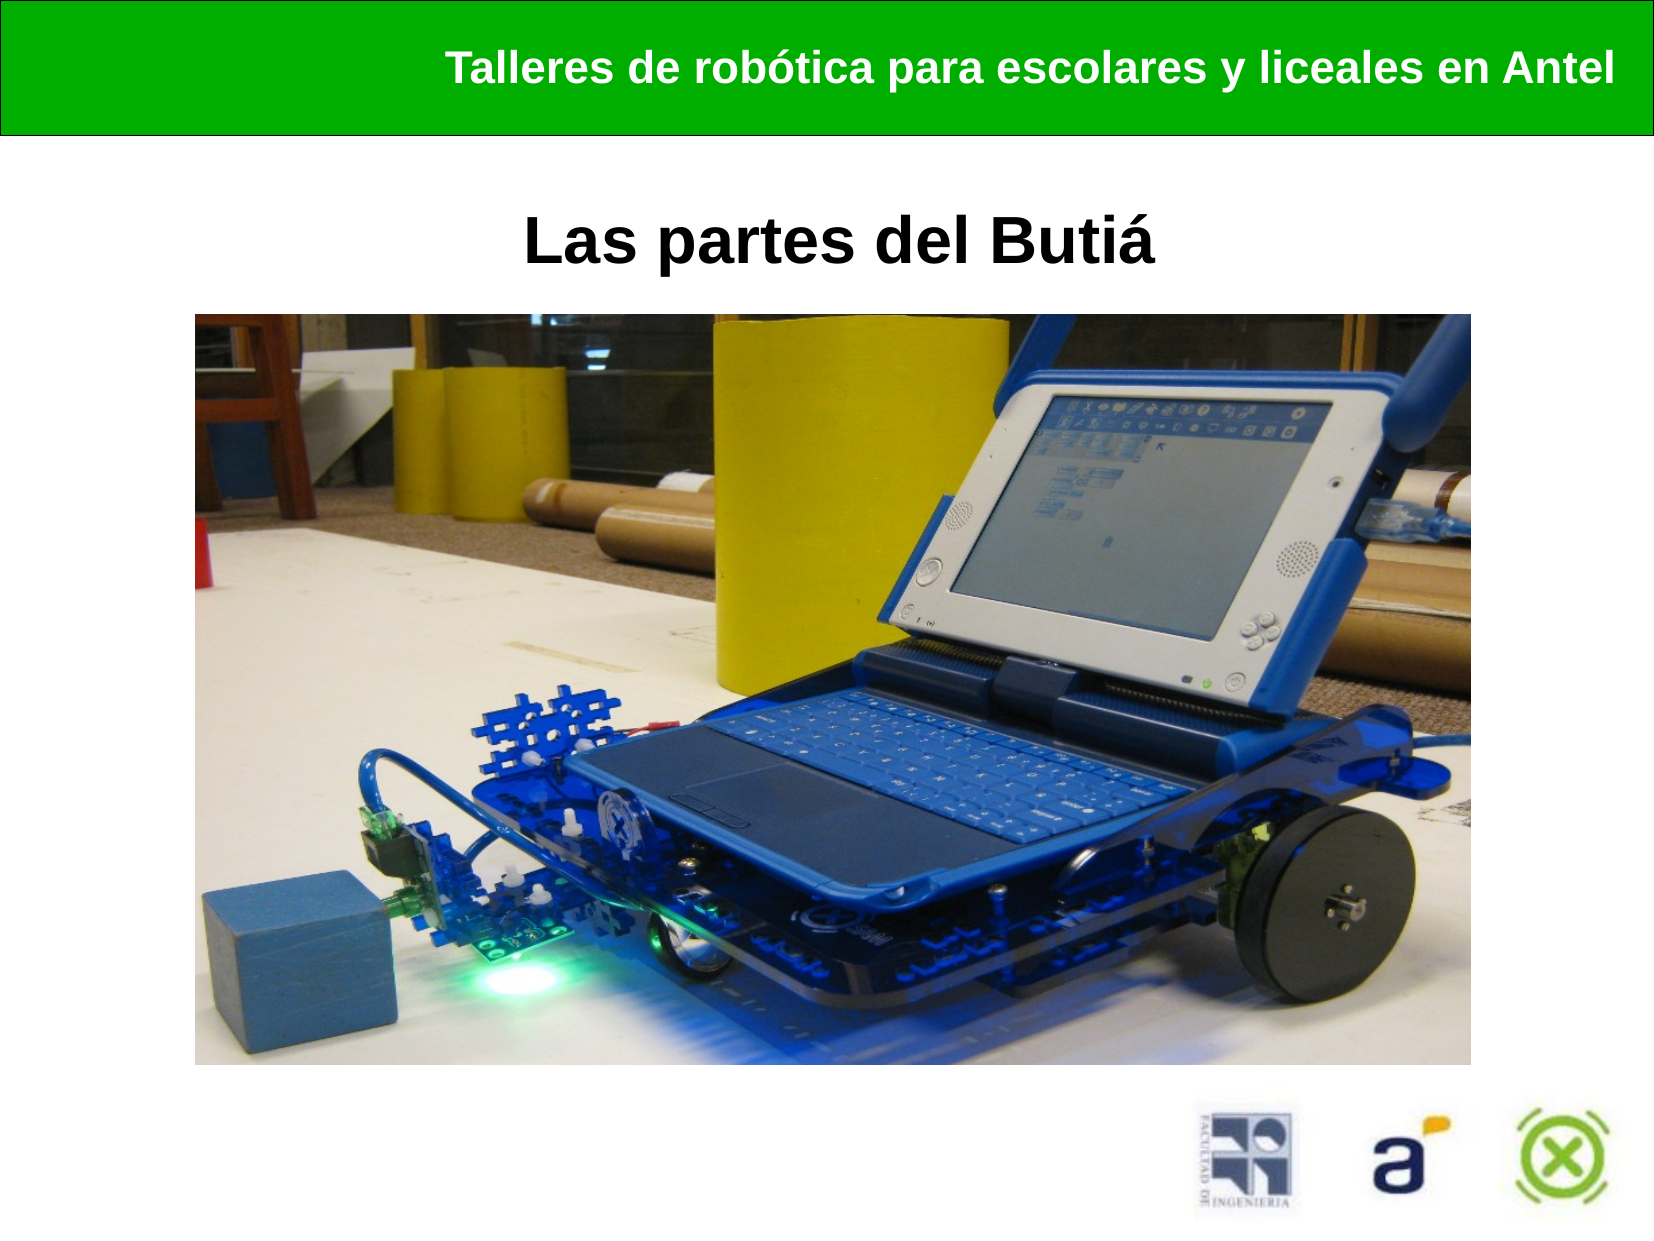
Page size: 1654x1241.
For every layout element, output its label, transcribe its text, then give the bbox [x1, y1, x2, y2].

text_box Talleres de robótica para escolares y liceales en Antel [0, 0, 1654, 136]
text_box Las partes del Butiá [150, 195, 1531, 286]
picture [0, 136, 1654, 1241]
